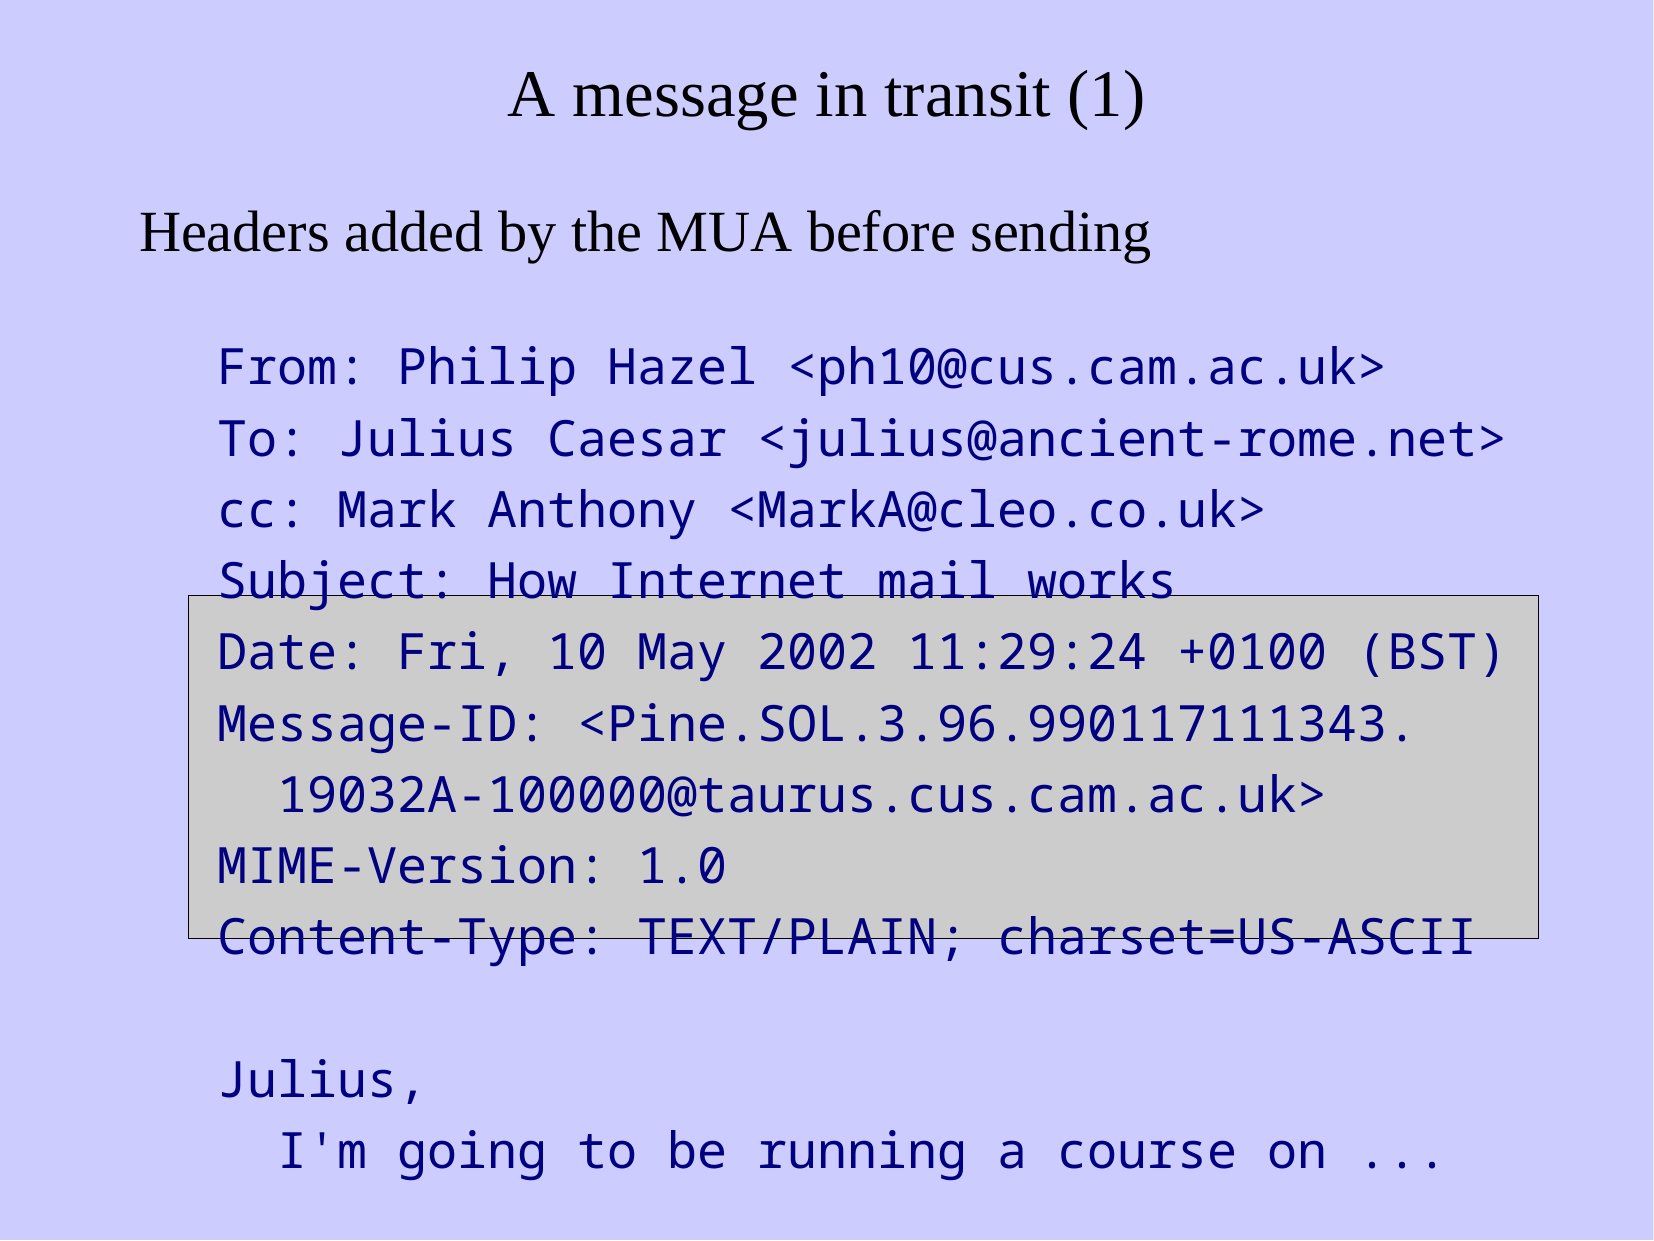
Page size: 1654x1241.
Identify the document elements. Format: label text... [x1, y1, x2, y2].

title A message in transit (1) [121, 17, 1534, 171]
text_box [1534, 595, 1539, 939]
list Headers added by the MUA before sending From: Philip Hazel <ph10@cus.cam.ac.uk> To: Julius Caesar <julius@ancient-rome.net> cc: Mark Anthony <MarkA@cleo.co.uk> Subject: How Internet mail works Date: Fri, 10 May 2002 11:29:24 +0100 (BST) Message-ID: <Pine.SOL.3.96.990117111343. 19032A-100000@taurus.cus.cam.ac.uk> MIME-Version: 1.0 Content-Type: TEXT/PLAIN; charset=US-ASCII Julius, I'm going to be running a course on ... [121, 199, 1534, 1127]
